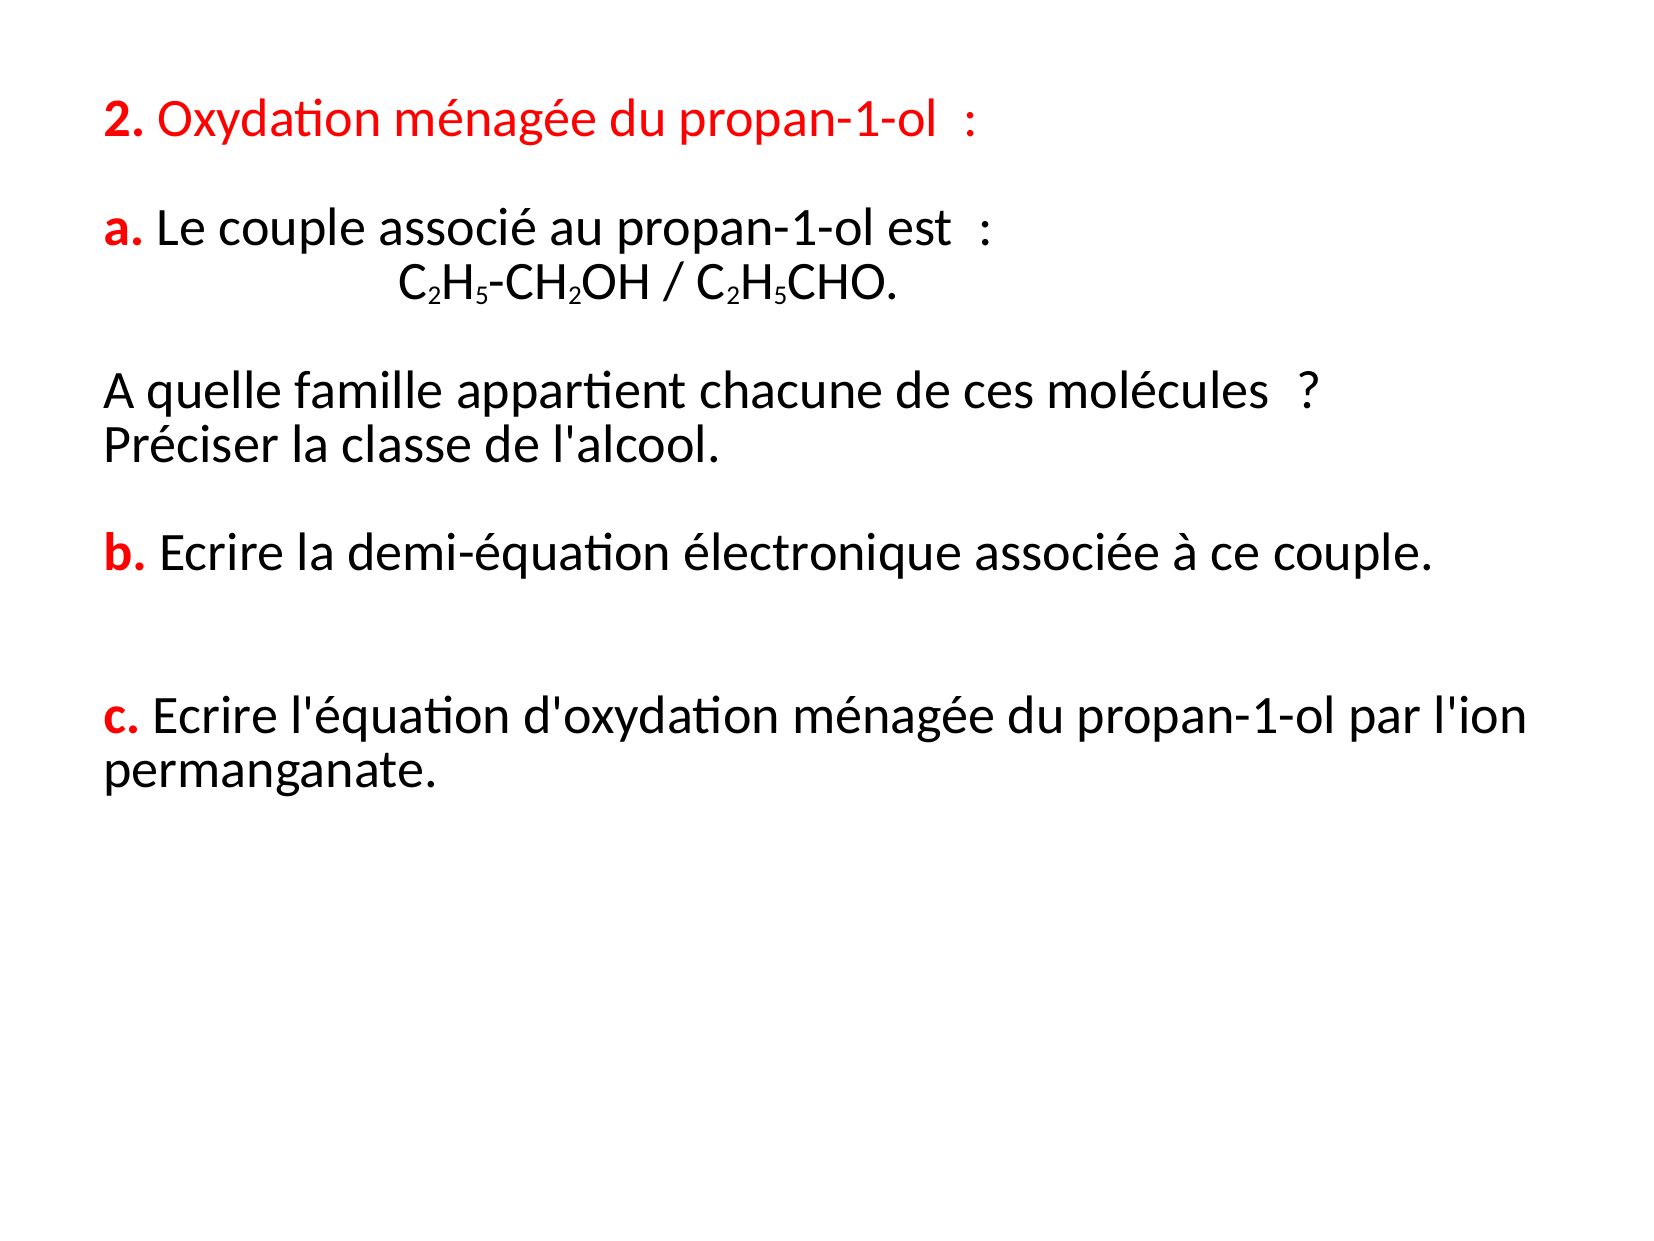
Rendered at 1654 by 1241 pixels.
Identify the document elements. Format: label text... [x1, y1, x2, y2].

text_box 2. Oxydation ménagée du propan-1-ol : a. Le couple associé au propan-1-ol est : C2H5-CH2OH / C2H5CHO. A quelle famille appartient chacune de ces molécules ? Préciser la classe de l'alcool. b. Ecrire la demi-équation électronique associée à ce couple. c. Ecrire l'équation d'oxydation ménagée du propan-1-ol par l'ion permanganate. [88, 88, 1565, 965]
